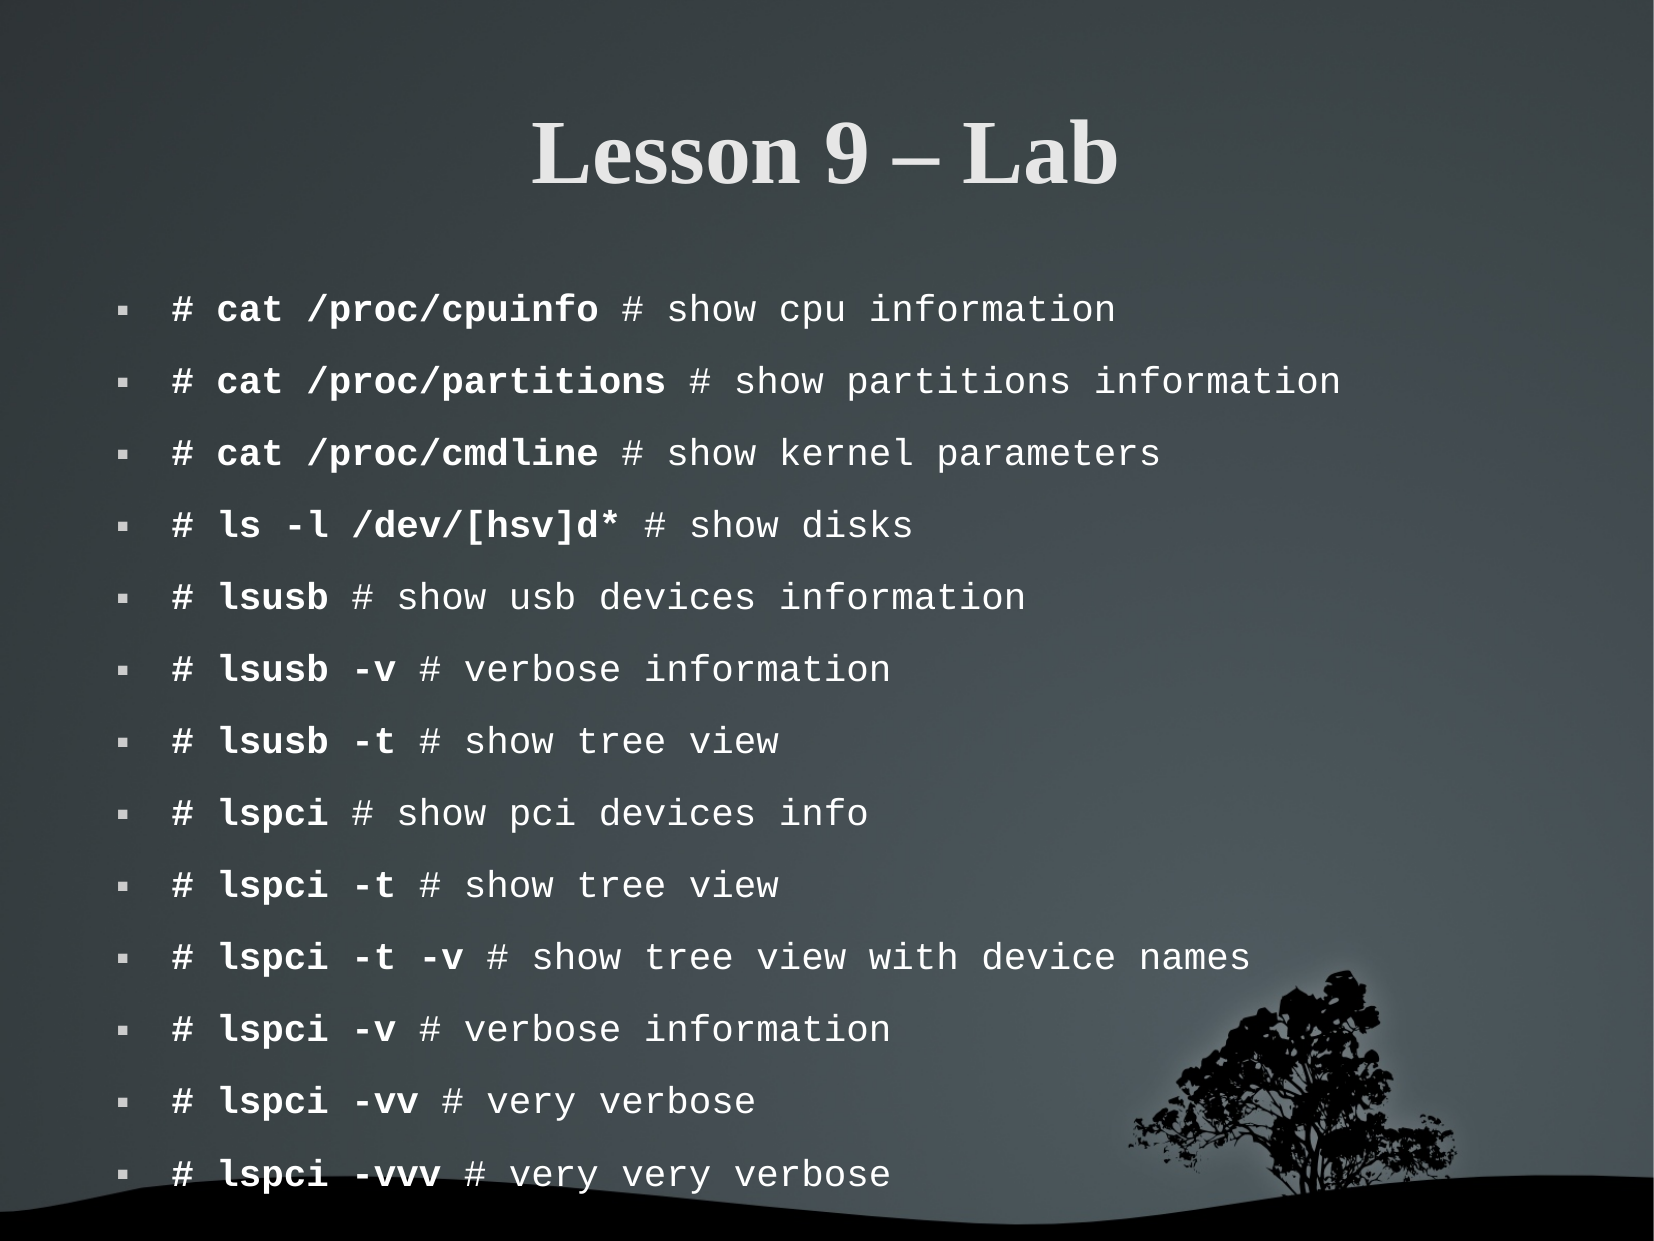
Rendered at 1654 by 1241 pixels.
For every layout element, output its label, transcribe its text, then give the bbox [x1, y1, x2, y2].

title Lesson 9 – Lab [82, 49, 1571, 257]
list # cat /proc/cpuinfo # show cpu information # cat /proc/partitions # show partitions information # cat /proc/cmdline # show kernel parameters # ls -l /dev/[hsv]d* # show disks # lsusb # show usb devices information # lsusb -v # verbose information # lsusb -t # show tree view # lspci # show pci devices info # lspci -t # show tree view # lspci -t -v # show tree view with device names # lspci -v # verbose information # lspci -vv # very verbose # lspci -vvv # very very verbose [82, 290, 1571, 1176]
picture [0, 0, 1654, 1241]
